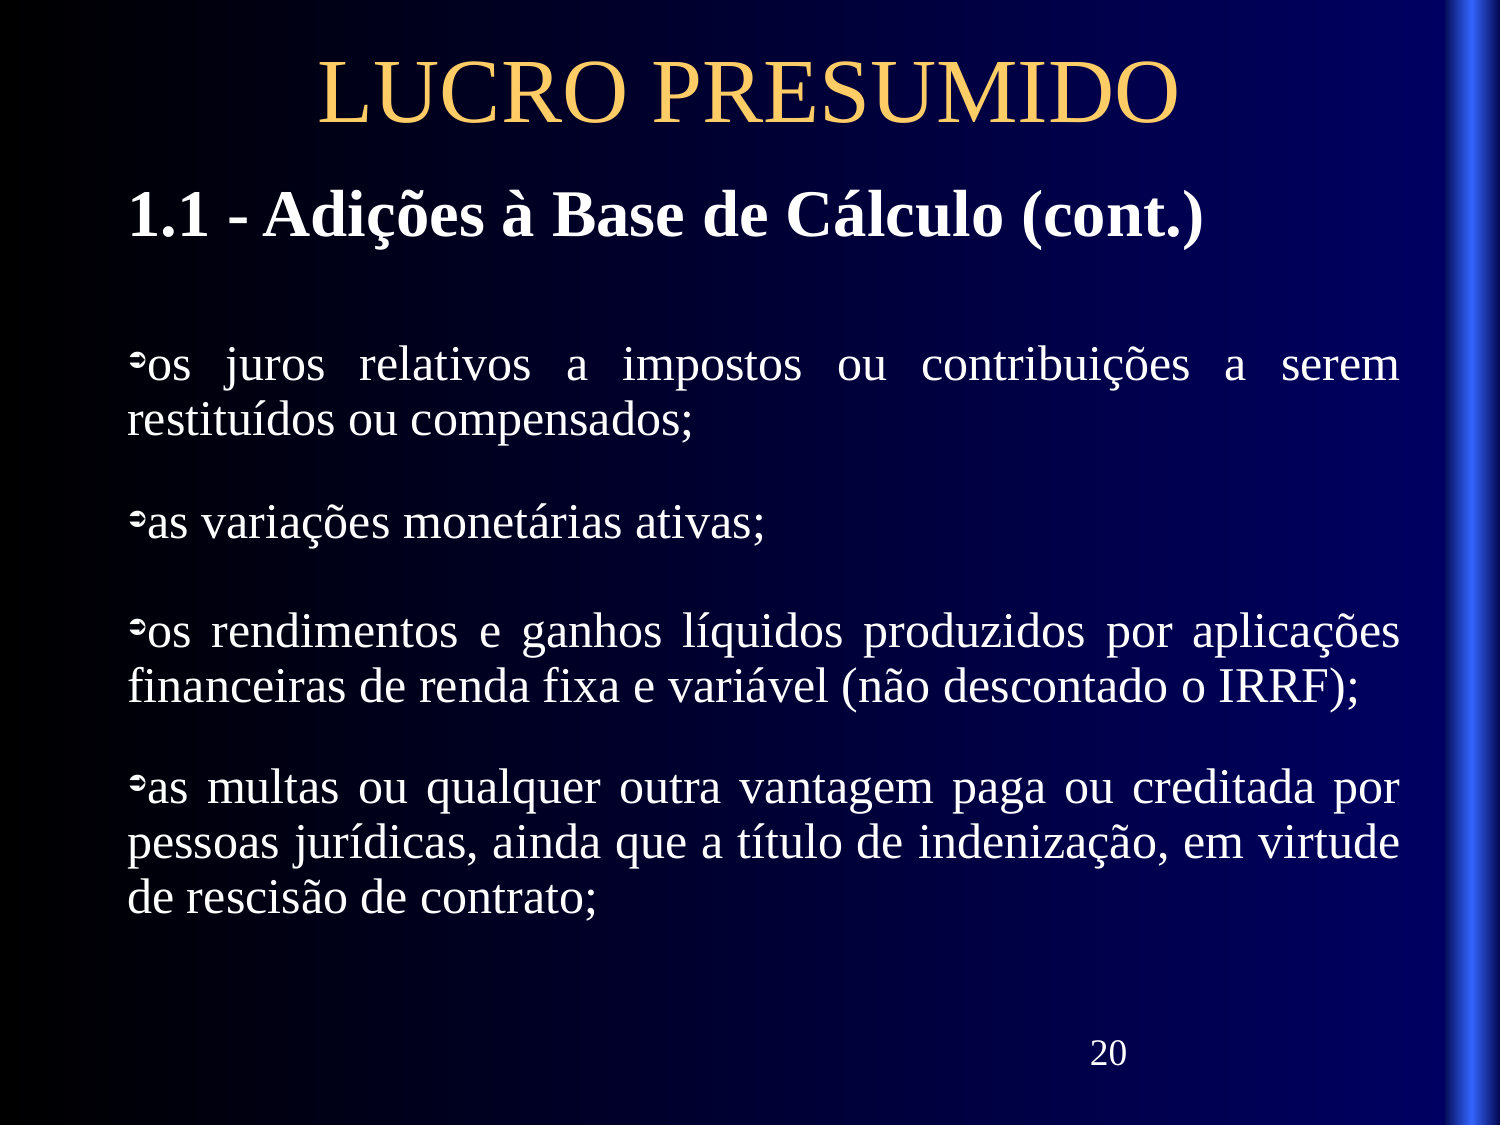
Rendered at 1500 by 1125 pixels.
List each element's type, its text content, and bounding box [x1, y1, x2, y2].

text_box 1.1 - Adições à Base de Cálculo (cont.) os juros relativos a impostos ou contribuições a serem restituídos ou compensados; as variações monetárias ativas; os rendimentos e ganhos líquidos produzidos por aplicações financeiras de renda fixa e variável (não descontado o IRRF); as multas ou qualquer outra vantagem paga ou creditada por pessoas jurídicas, ainda que a título de indenização, em virtude de rescisão de contrato; [112, 169, 1426, 845]
title LUCRO PRESUMIDO [112, 23, 1388, 211]
